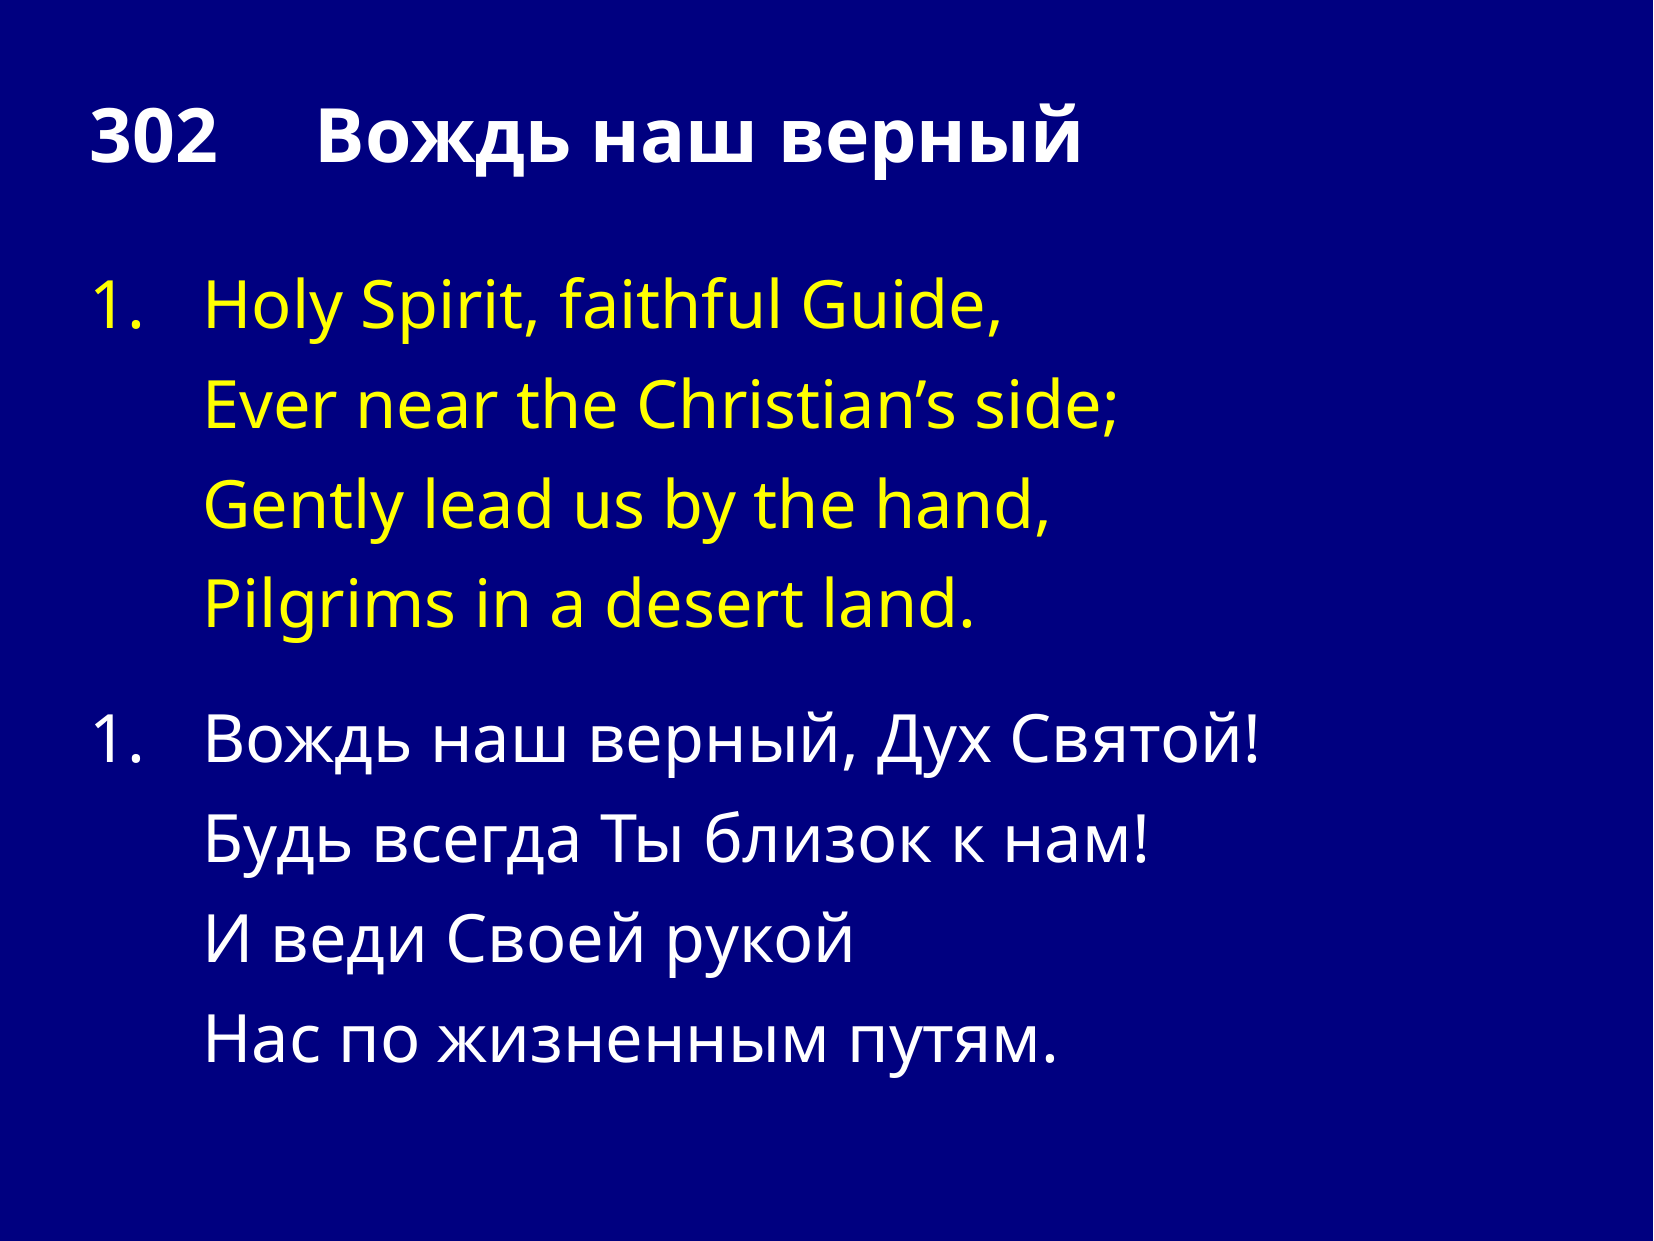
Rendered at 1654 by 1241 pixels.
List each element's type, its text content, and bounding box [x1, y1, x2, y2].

text_box 1. Вождь наш верный, Дух Святой! Будь всегда Ты близок к нам! И веди Своей рукой Нас по жизненным путям. [75, 675, 1576, 1163]
text_box 302 Вождь наш верный [75, 75, 1576, 188]
text_box 1. Holy Spirit, faithful Guide, Ever near the Christian’s side; Gently lead us by the hand, Pilgrims in a desert land. [75, 188, 1576, 638]
